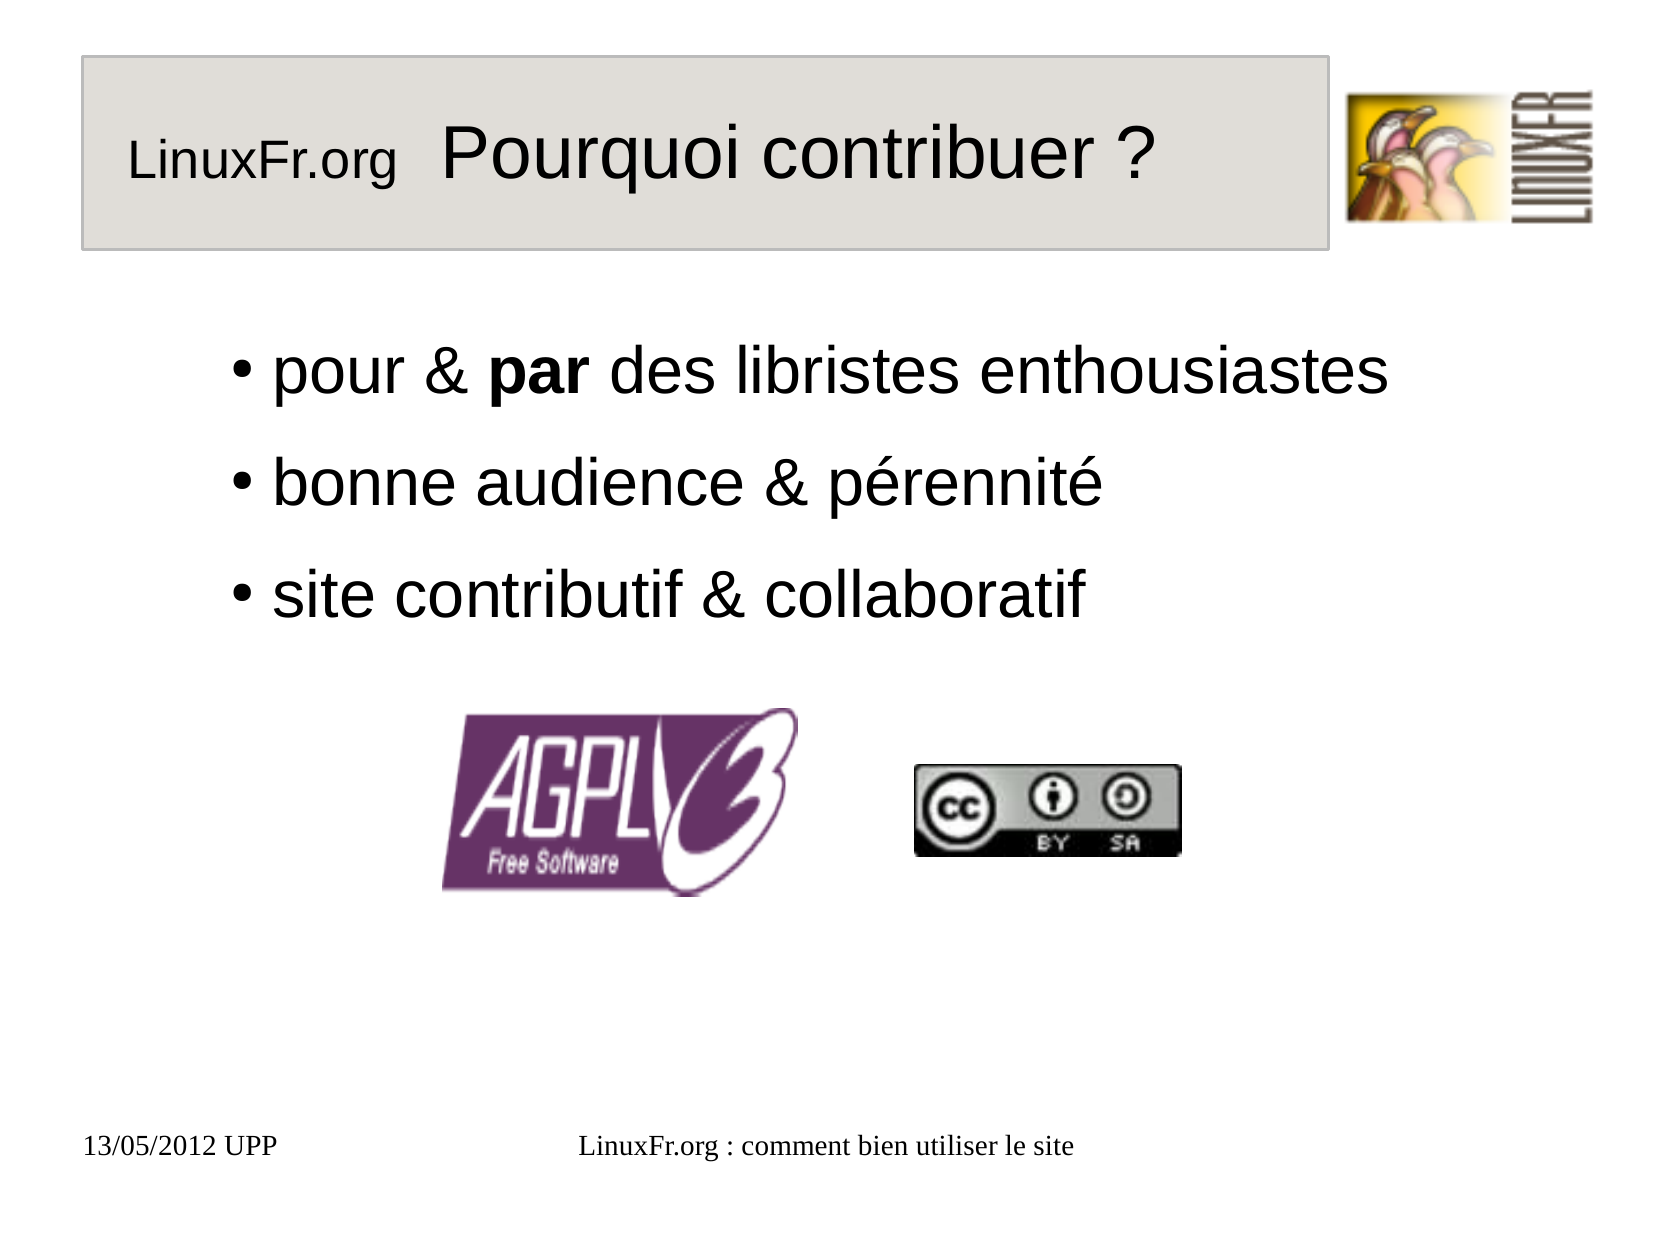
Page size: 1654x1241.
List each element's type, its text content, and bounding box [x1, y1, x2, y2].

title LinuxFr.org Pourquoi contribuer ? [82, 56, 1329, 250]
picture [914, 764, 1182, 857]
picture [1341, 88, 1601, 229]
subtitle pour & par des libristes enthousiastes bonne audience & pérennité site contributif & collaboratif [230, 295, 1447, 596]
picture [442, 708, 798, 897]
